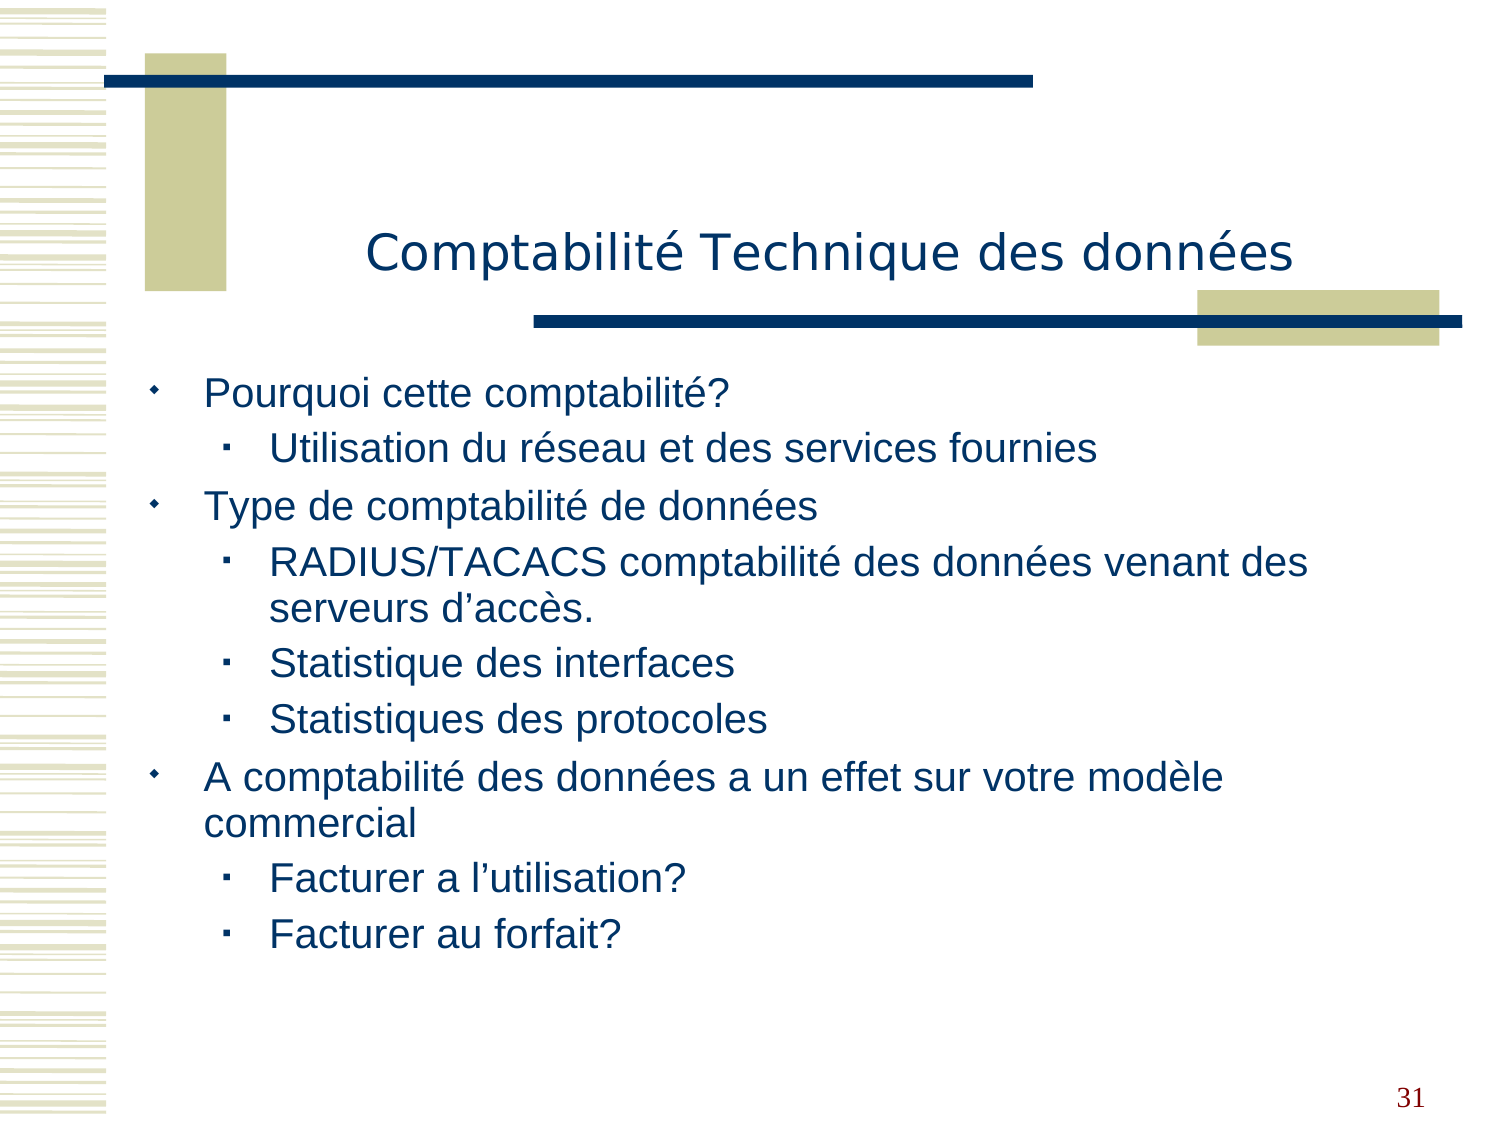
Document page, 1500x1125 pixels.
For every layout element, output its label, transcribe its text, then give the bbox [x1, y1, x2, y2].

title Comptabilité Technique des données [225, 84, 1436, 288]
list Pourquoi cette comptabilité? Utilisation du réseau et des services fournies Type de comptabilité de données RADIUS/TACACS comptabilité des données venant des serveurs d’accès. Statistique des interfaces Statistiques des protocoles A comptabilité des données a un effet sur votre modèle commercial Facturer a l’utilisation? Facturer au forfait? [132, 363, 1439, 1125]
